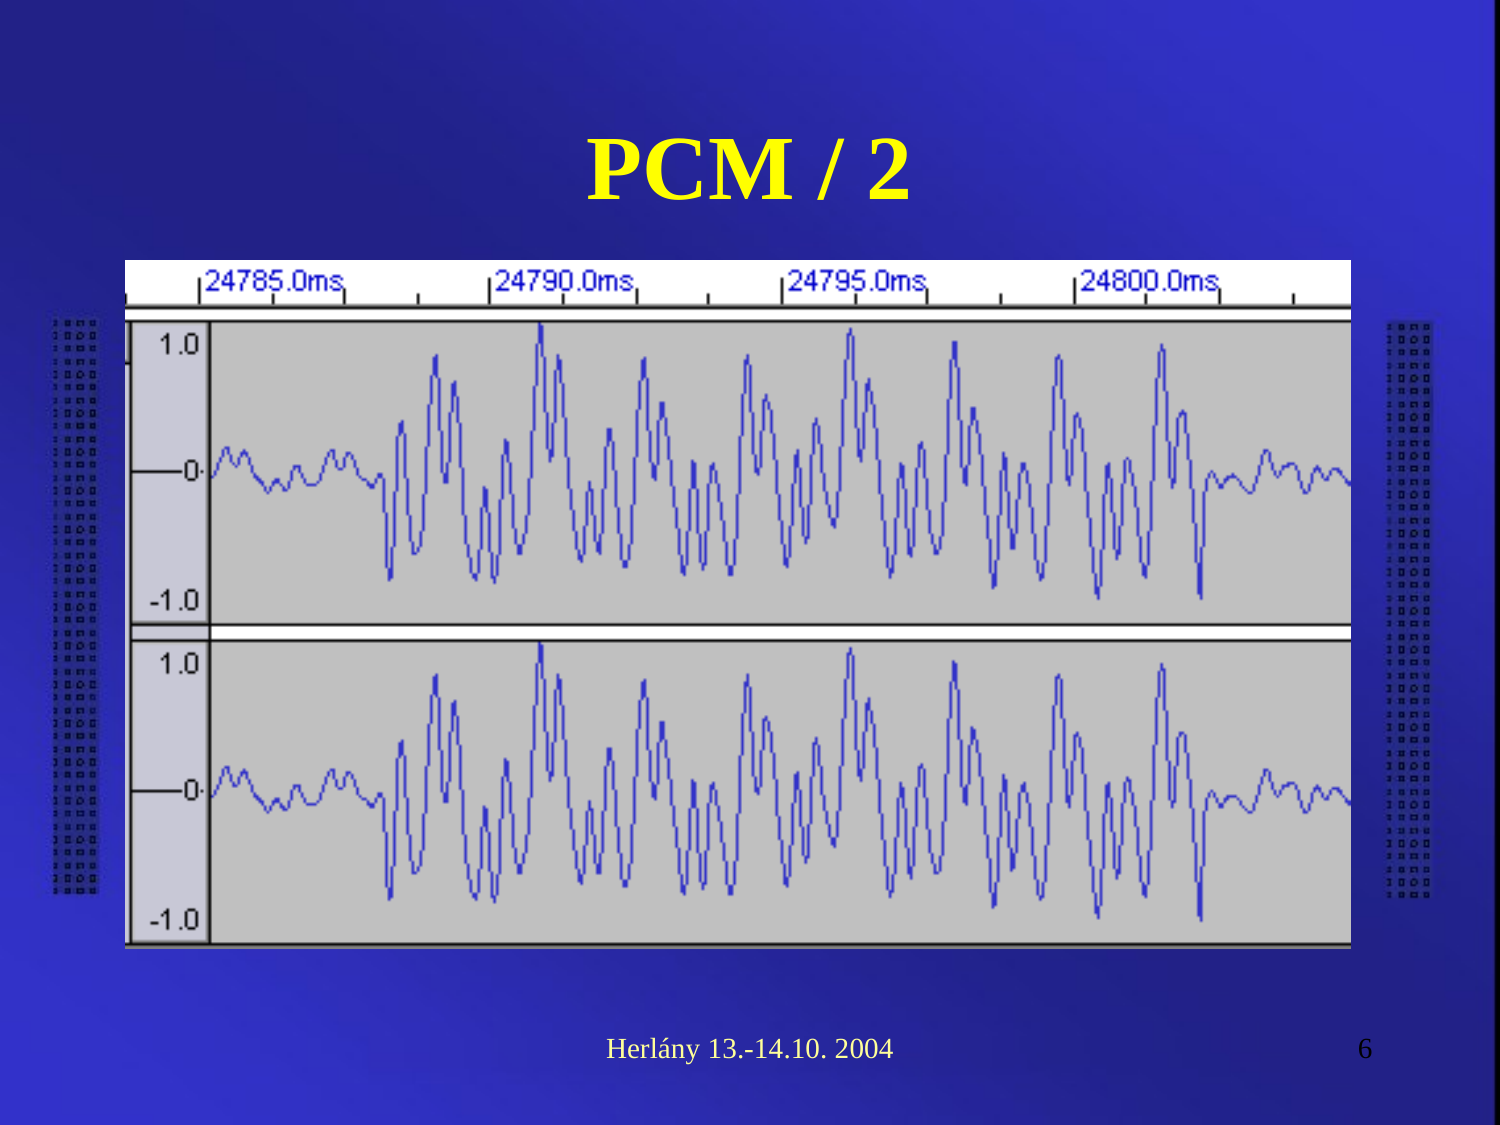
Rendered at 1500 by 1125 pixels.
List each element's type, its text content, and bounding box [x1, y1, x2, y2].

text_box 20 [1074, 1024, 1388, 1073]
picture [0, 0, 1500, 1125]
text_box Herlány 13.-14.10. 2004 [512, 1024, 988, 1073]
title PCM / 2 [112, 74, 1388, 263]
